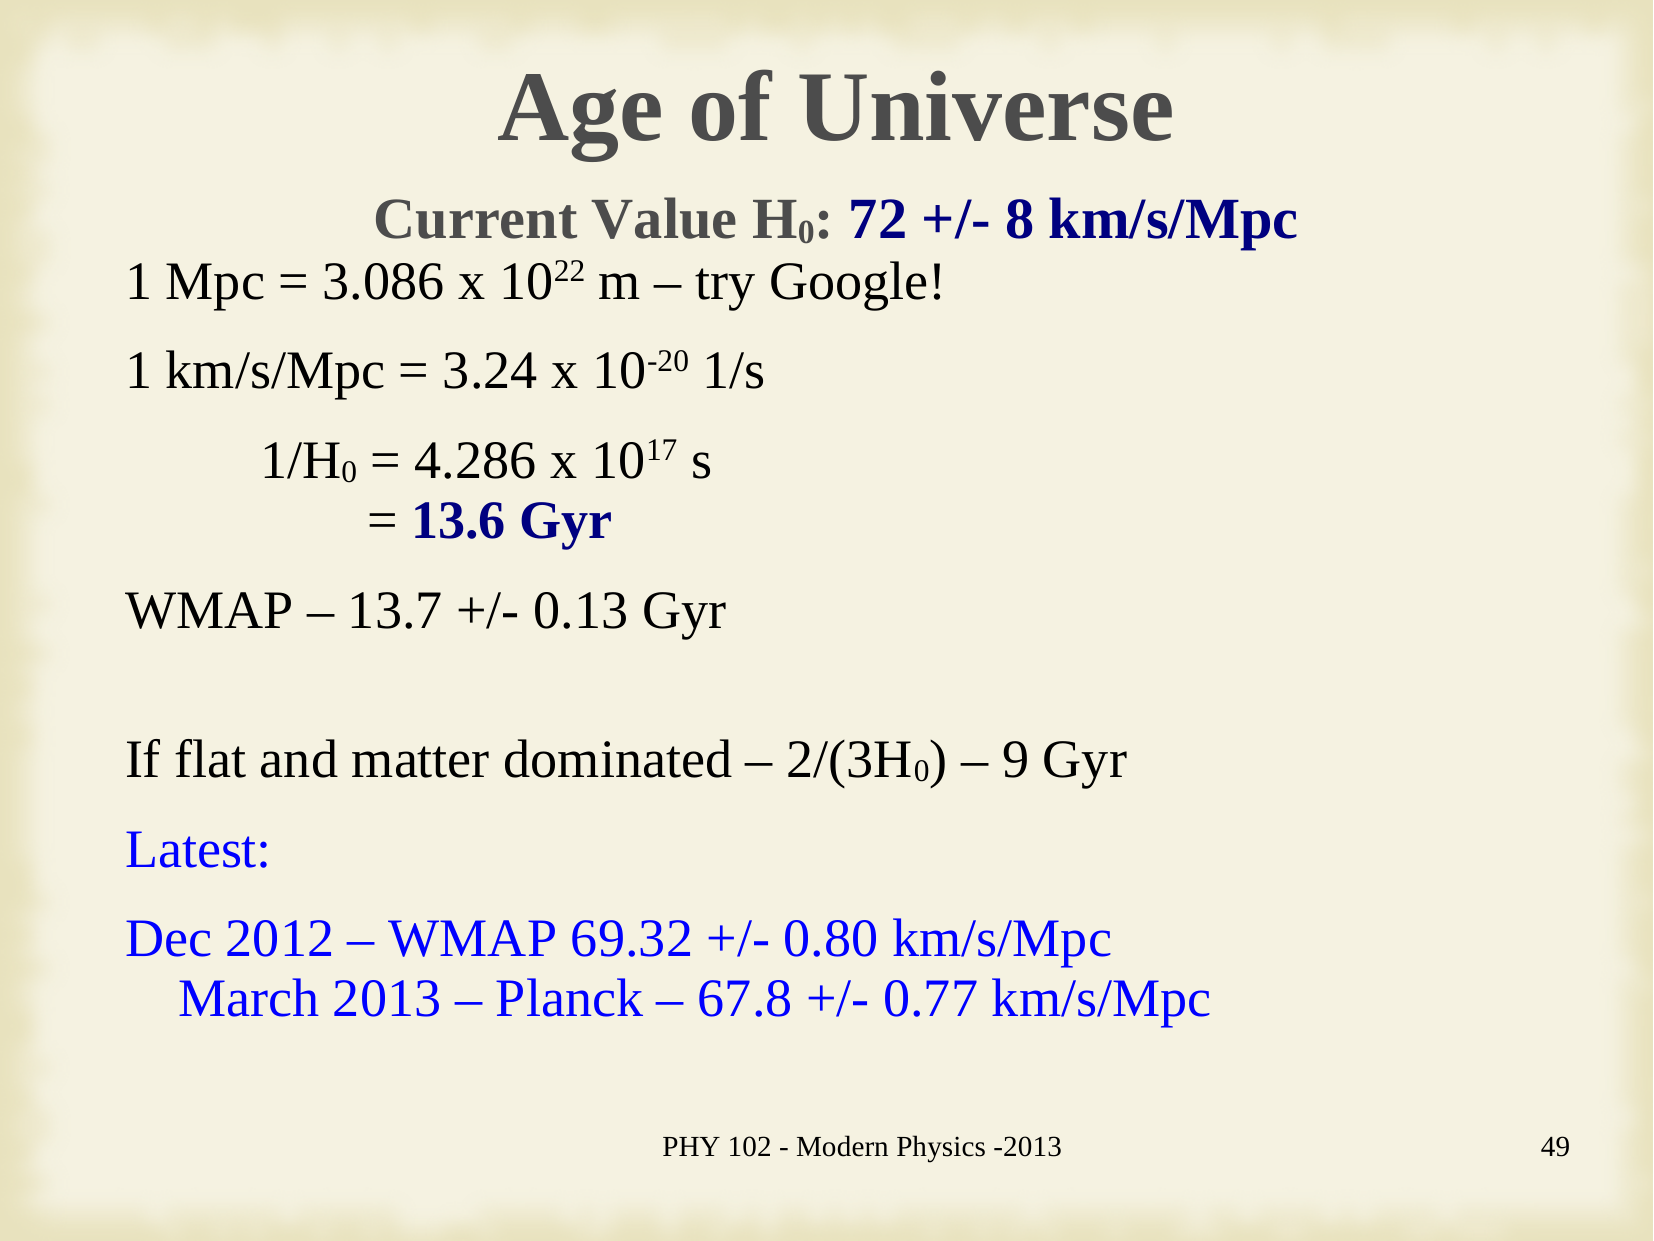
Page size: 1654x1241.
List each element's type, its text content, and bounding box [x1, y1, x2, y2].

text_box Age of Universe [92, 3, 1581, 179]
text_box Current Value H0: 72 +/- 8 km/s/Mpc 1 Mpc = 3.086 x 1022 m – try Google! 1 km/s/Mpc = 3.24 x 10-20 1/s 1/H0 = 4.286 x 1017 s = 13.6 Gyr WMAP – 13.7 +/- 0.13 Gyr If flat and matter dominated – 2/(3H0) – 9 Gyr Latest: Dec 2012 – WMAP 69.32 +/- 0.80 km/s/Mpc March 2013 – Planck – 67.8 +/- 0.77 km/s/Mpc [92, 179, 1581, 1109]
picture [0, 0, 1653, 1241]
